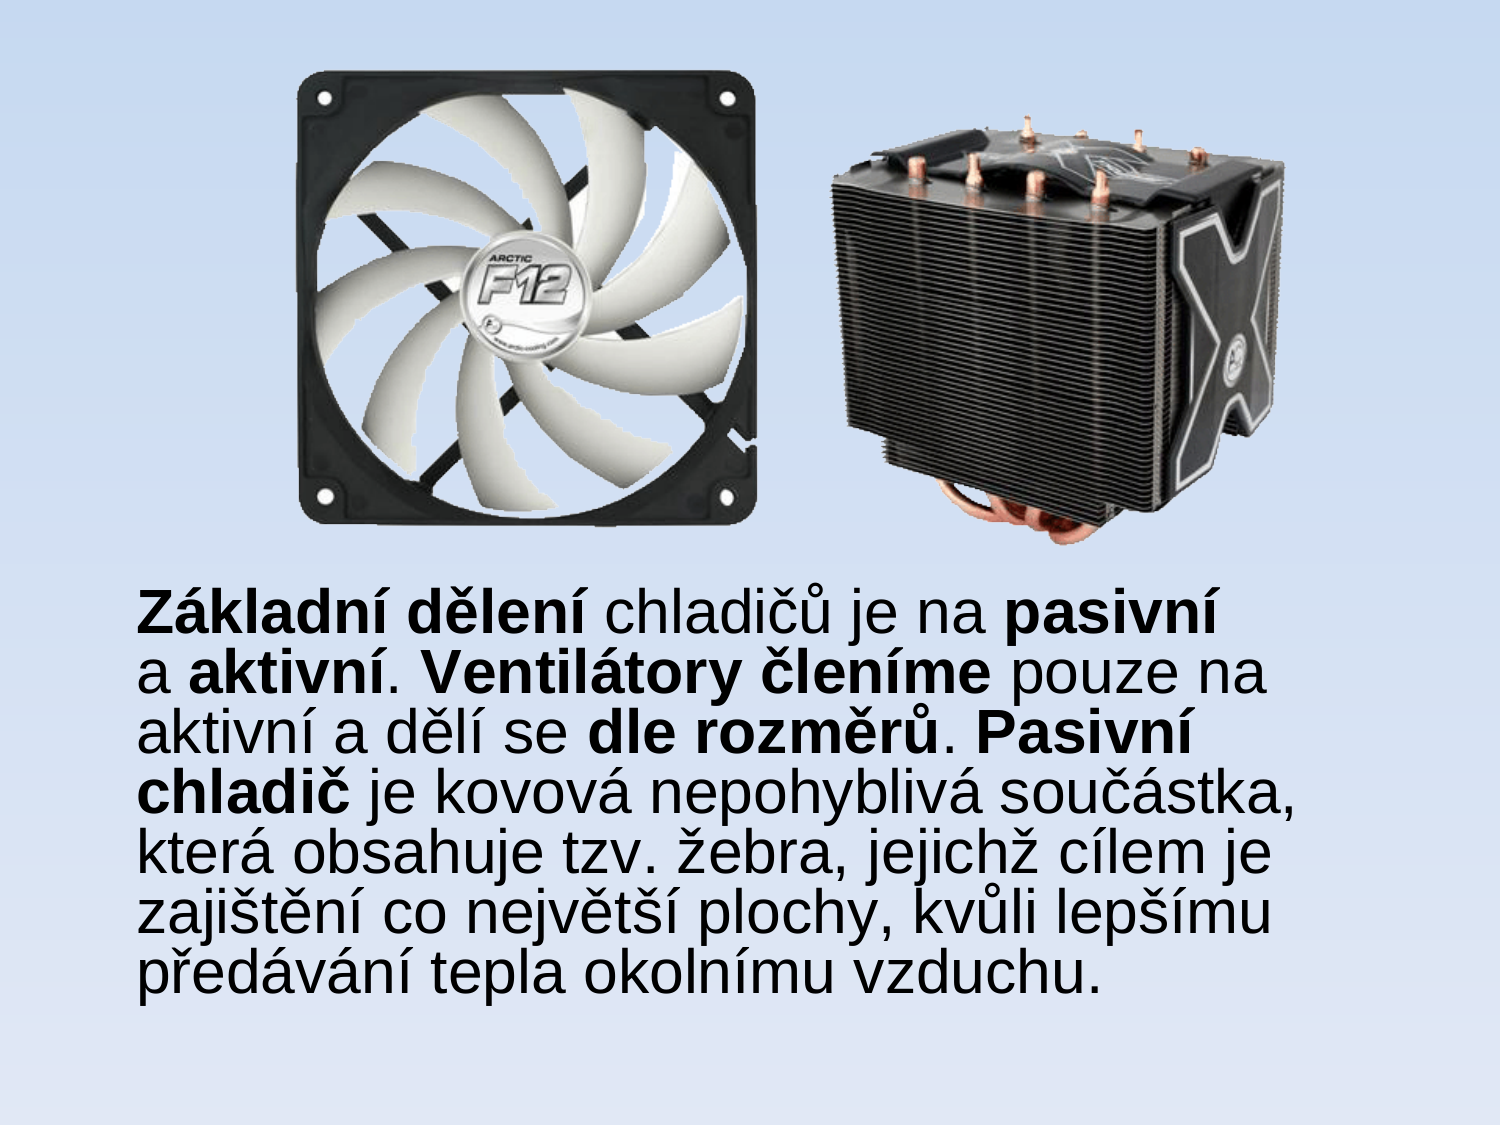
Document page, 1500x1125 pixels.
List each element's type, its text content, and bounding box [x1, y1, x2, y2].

picture [809, 78, 1310, 579]
list Základní dělení chladičů je na pasivní a aktivní. Ventilátory členíme pouze na aktivní a dělí se dle rozměrů. Pasivní chladič je kovová nepohyblivá součástka, která obsahuje tzv. žebra, jejichž cílem je zajištění co největší plochy, kvůli lepšímu předávání tepla okolnímu vzduchu. [64, 578, 1415, 1051]
picture [277, 42, 778, 556]
